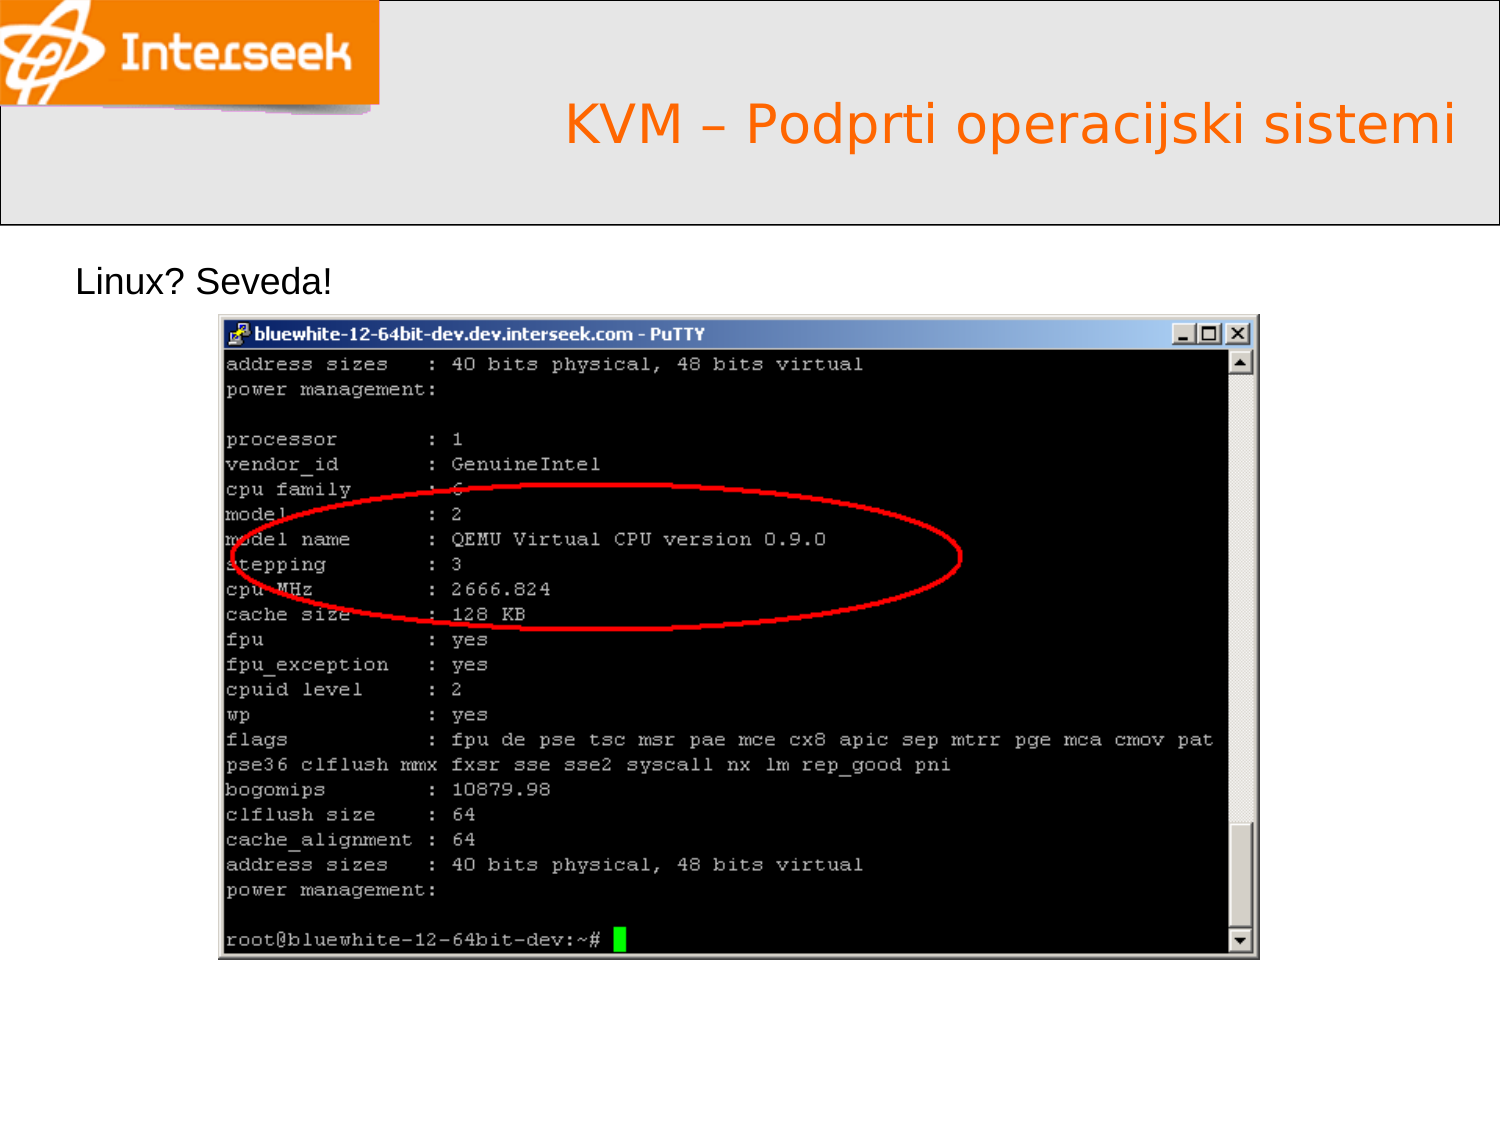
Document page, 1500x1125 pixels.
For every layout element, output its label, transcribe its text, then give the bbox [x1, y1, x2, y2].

picture [218, 314, 1260, 960]
text_box [0, 0, 1500, 225]
title KVM – Podprti operacijski sistemi [430, 31, 1459, 220]
list Linux? Seveda! [75, 263, 1425, 1006]
picture [0, 0, 410, 120]
